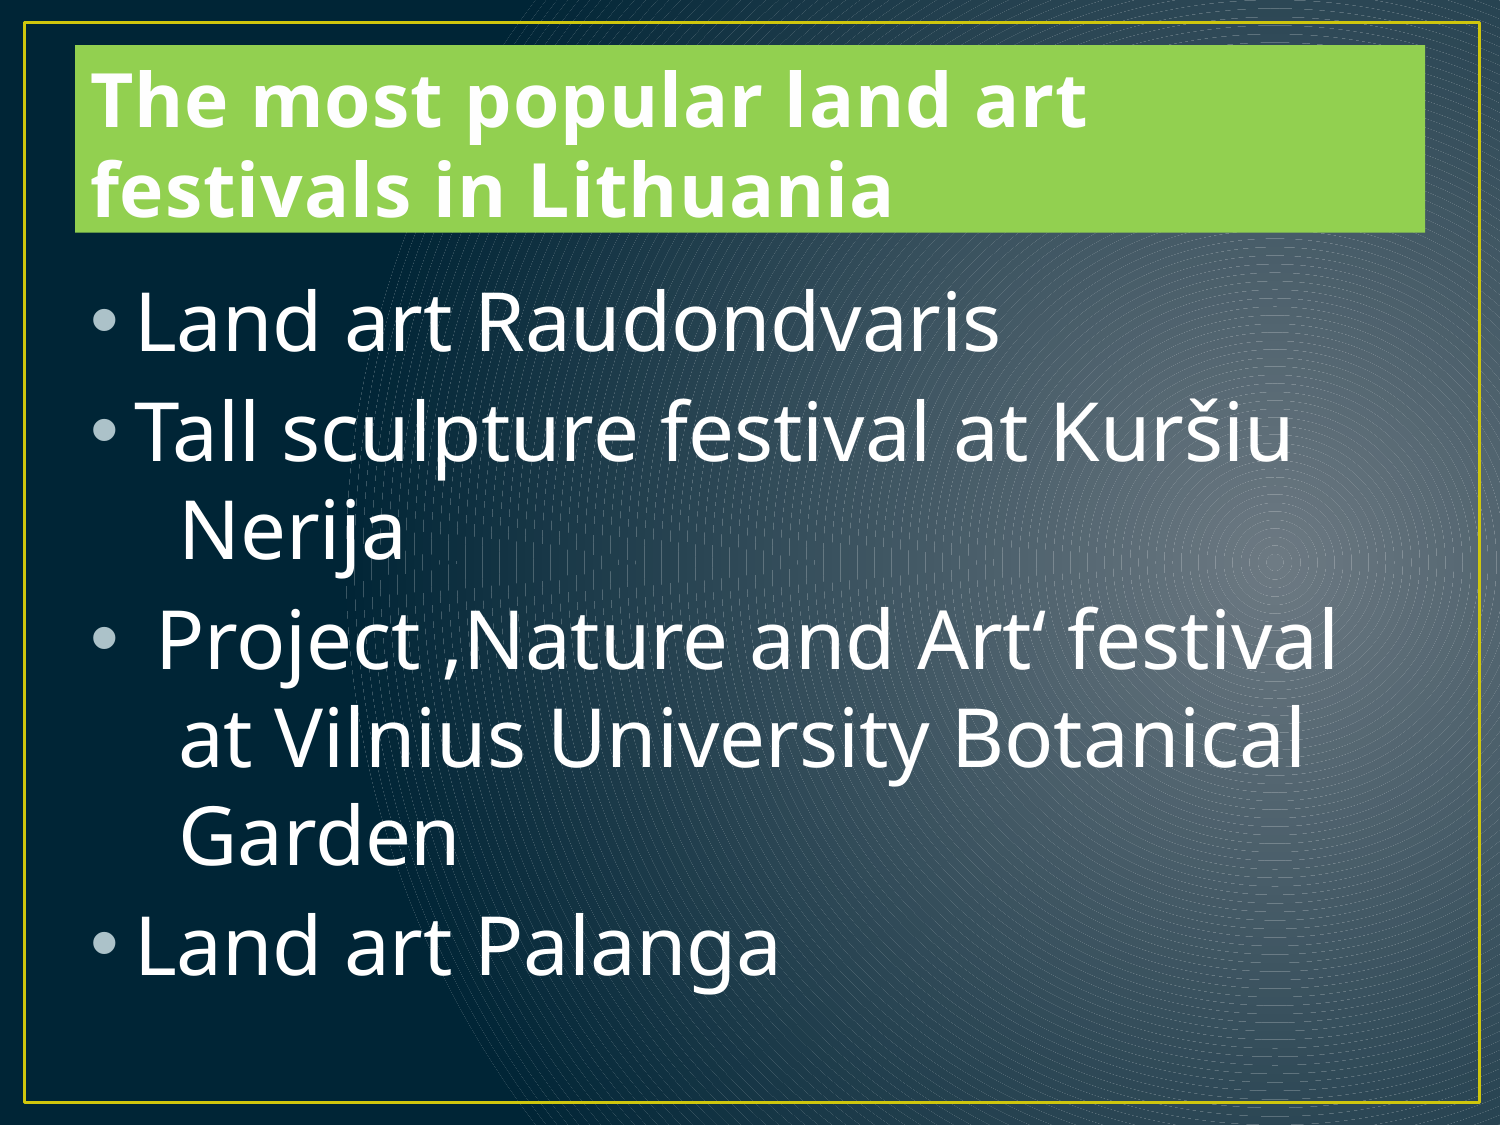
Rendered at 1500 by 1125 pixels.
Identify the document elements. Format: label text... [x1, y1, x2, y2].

list Land art Raudondvaris Tall sculpture festival at Kuršiu Nerija Project ‚Nature and Art‘ festival at Vilnius University Botanical Garden Land art Palanga [75, 262, 1426, 1005]
title The most popular land art festivals in Lithuania [75, 45, 1426, 233]
